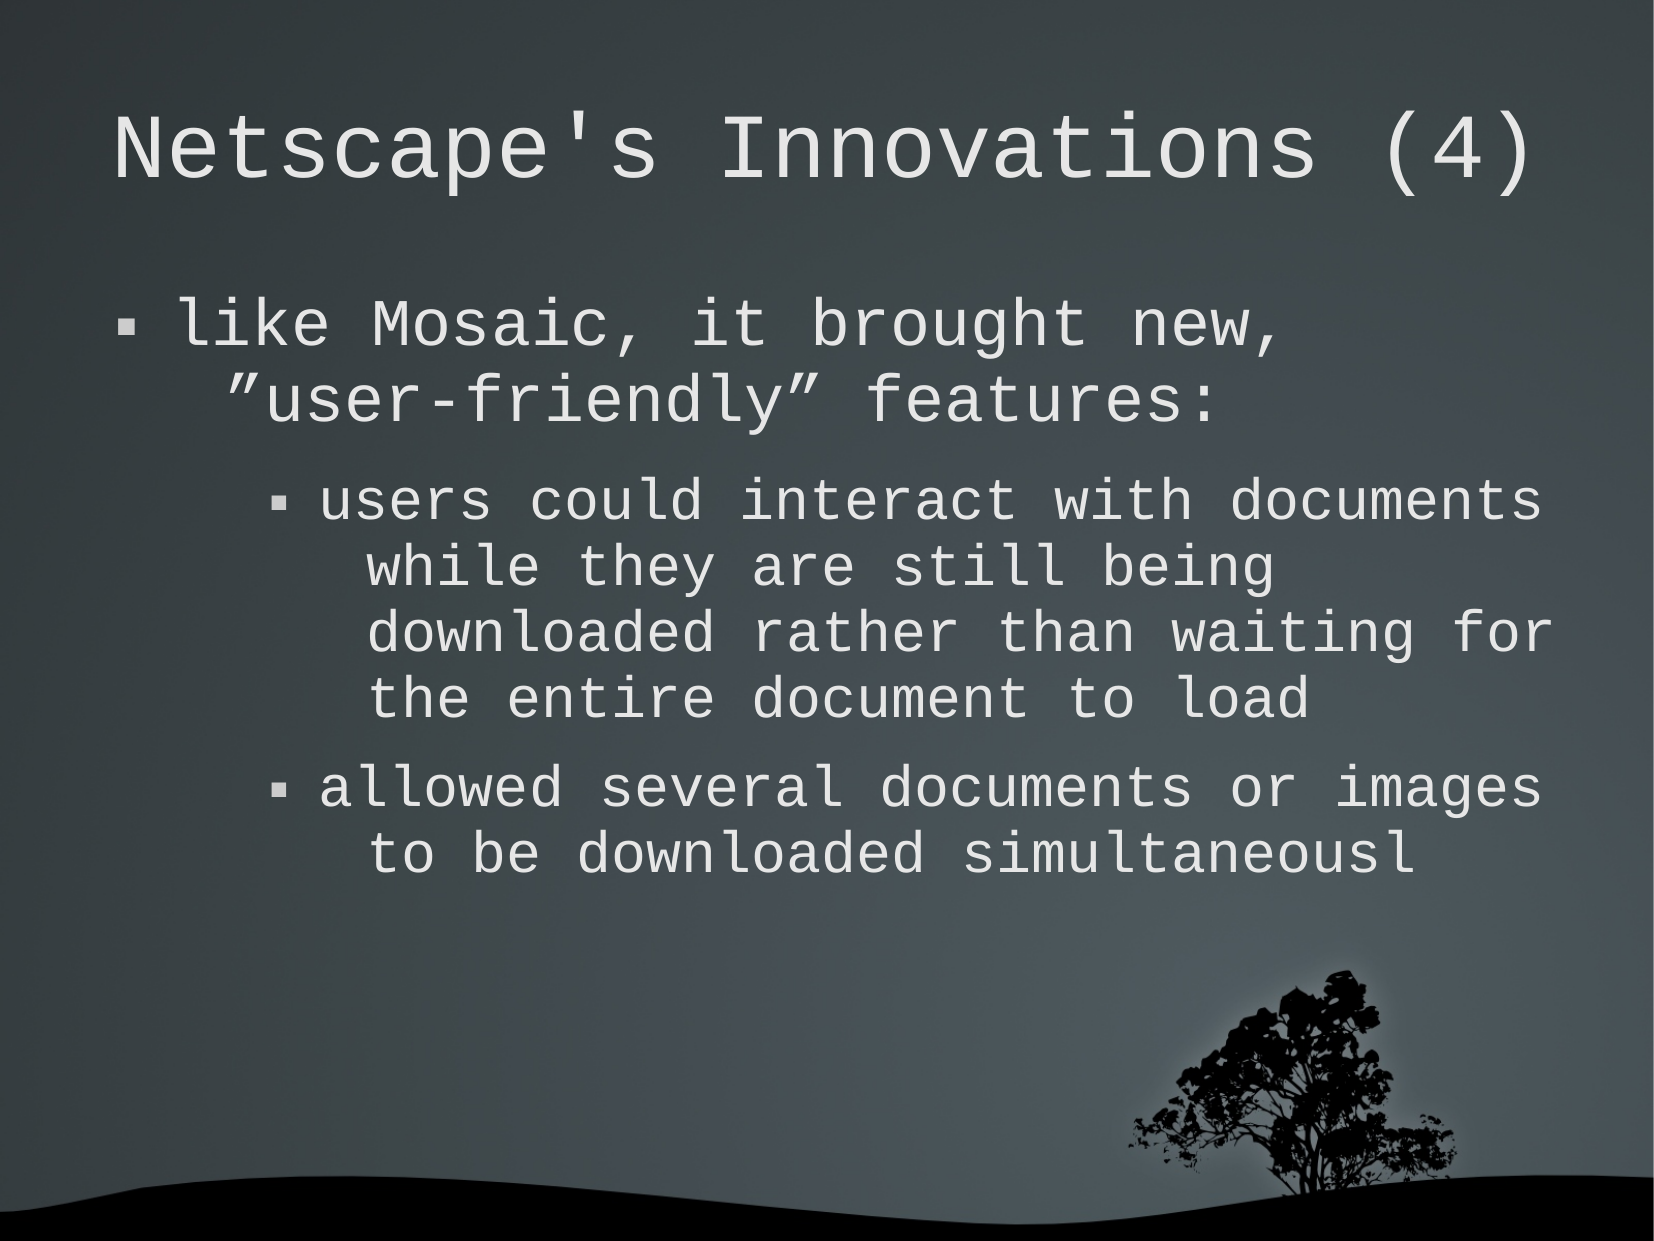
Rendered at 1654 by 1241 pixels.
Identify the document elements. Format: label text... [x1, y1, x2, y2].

title Netscape's Innovations (4) [82, 56, 1571, 250]
picture [0, 0, 1654, 1241]
list like Mosaic, it brought new, ”user-friendly” features: users could interact with documents while they are still being downloaded rather than waiting for the entire document to load allowed several documents or images to be downloaded simultaneousl [82, 290, 1571, 1094]
